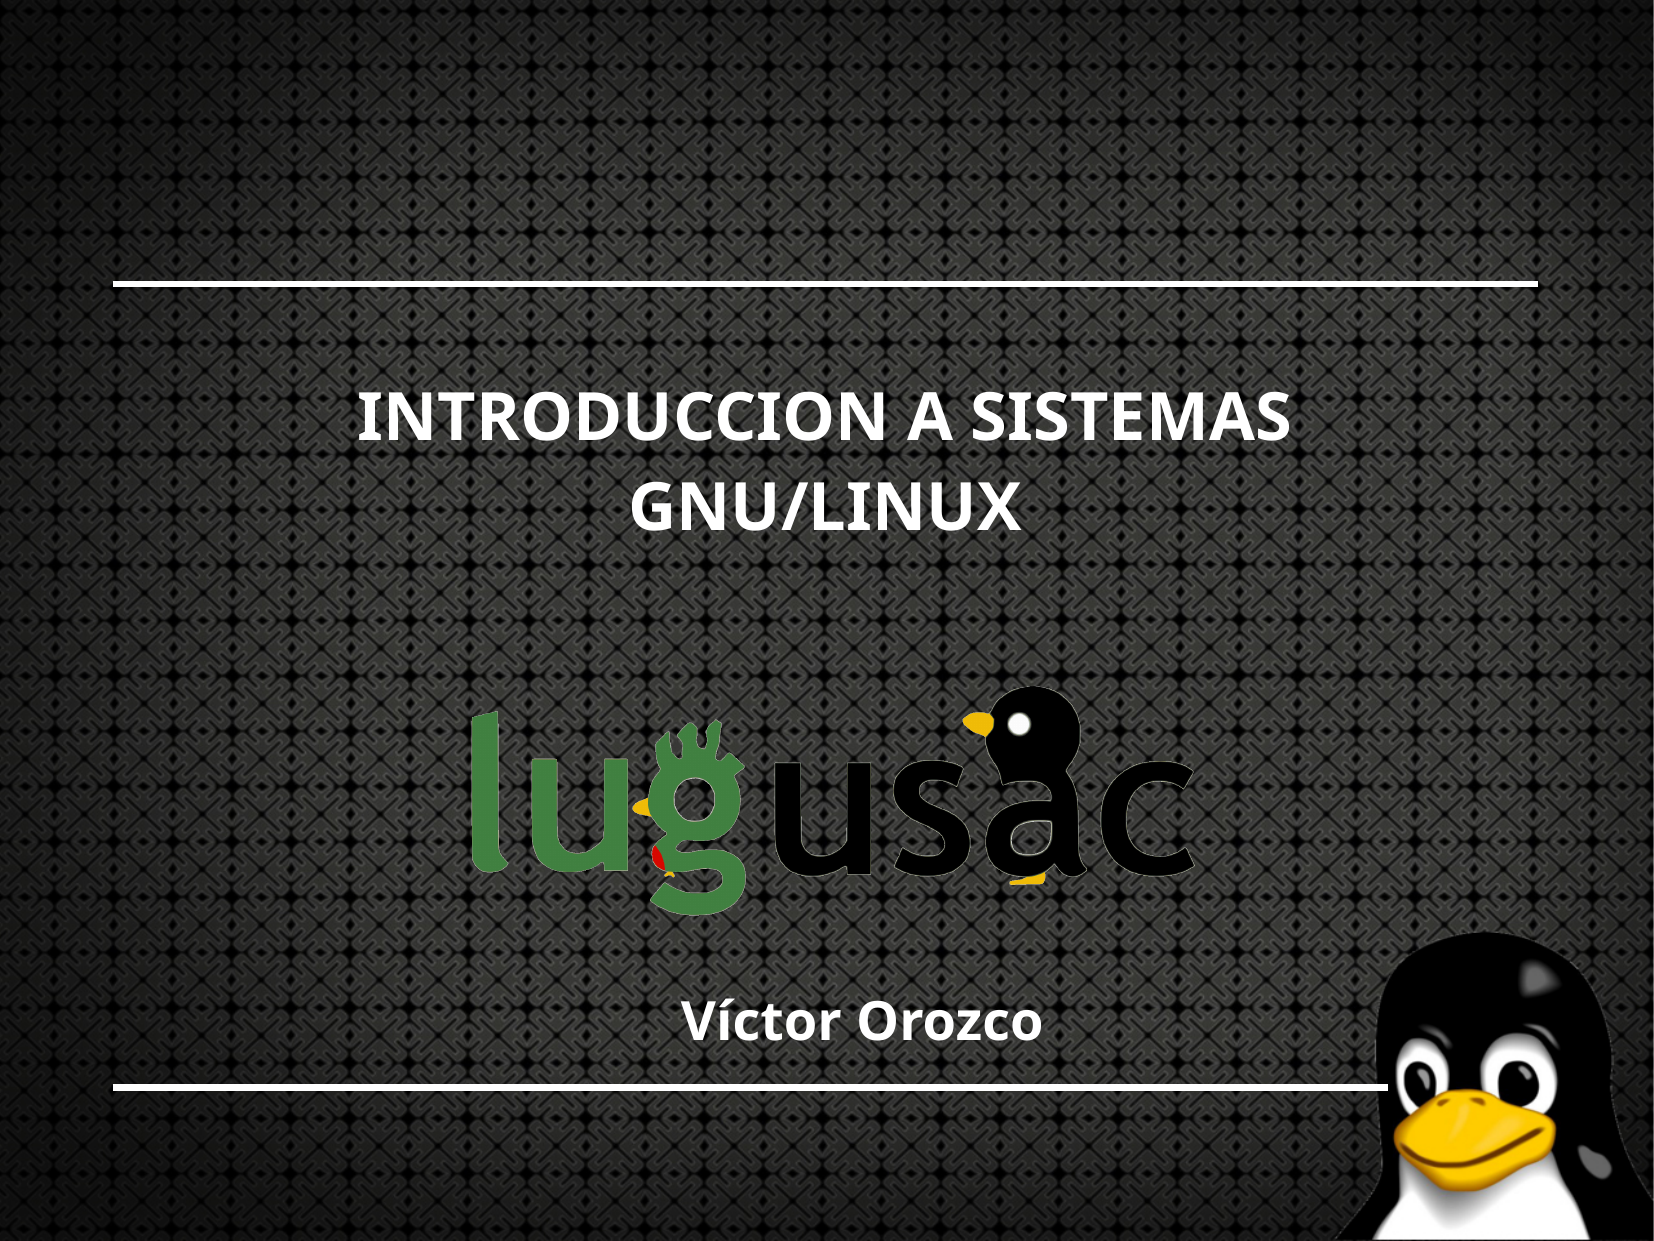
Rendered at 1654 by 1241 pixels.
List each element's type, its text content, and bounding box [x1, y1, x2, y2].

picture [0, 0, 1654, 1241]
text_box INTRODUCCION A SISTEMAS GNU/LINUX [150, 361, 1501, 587]
text_box Víctor Orozco [187, 974, 1538, 1076]
